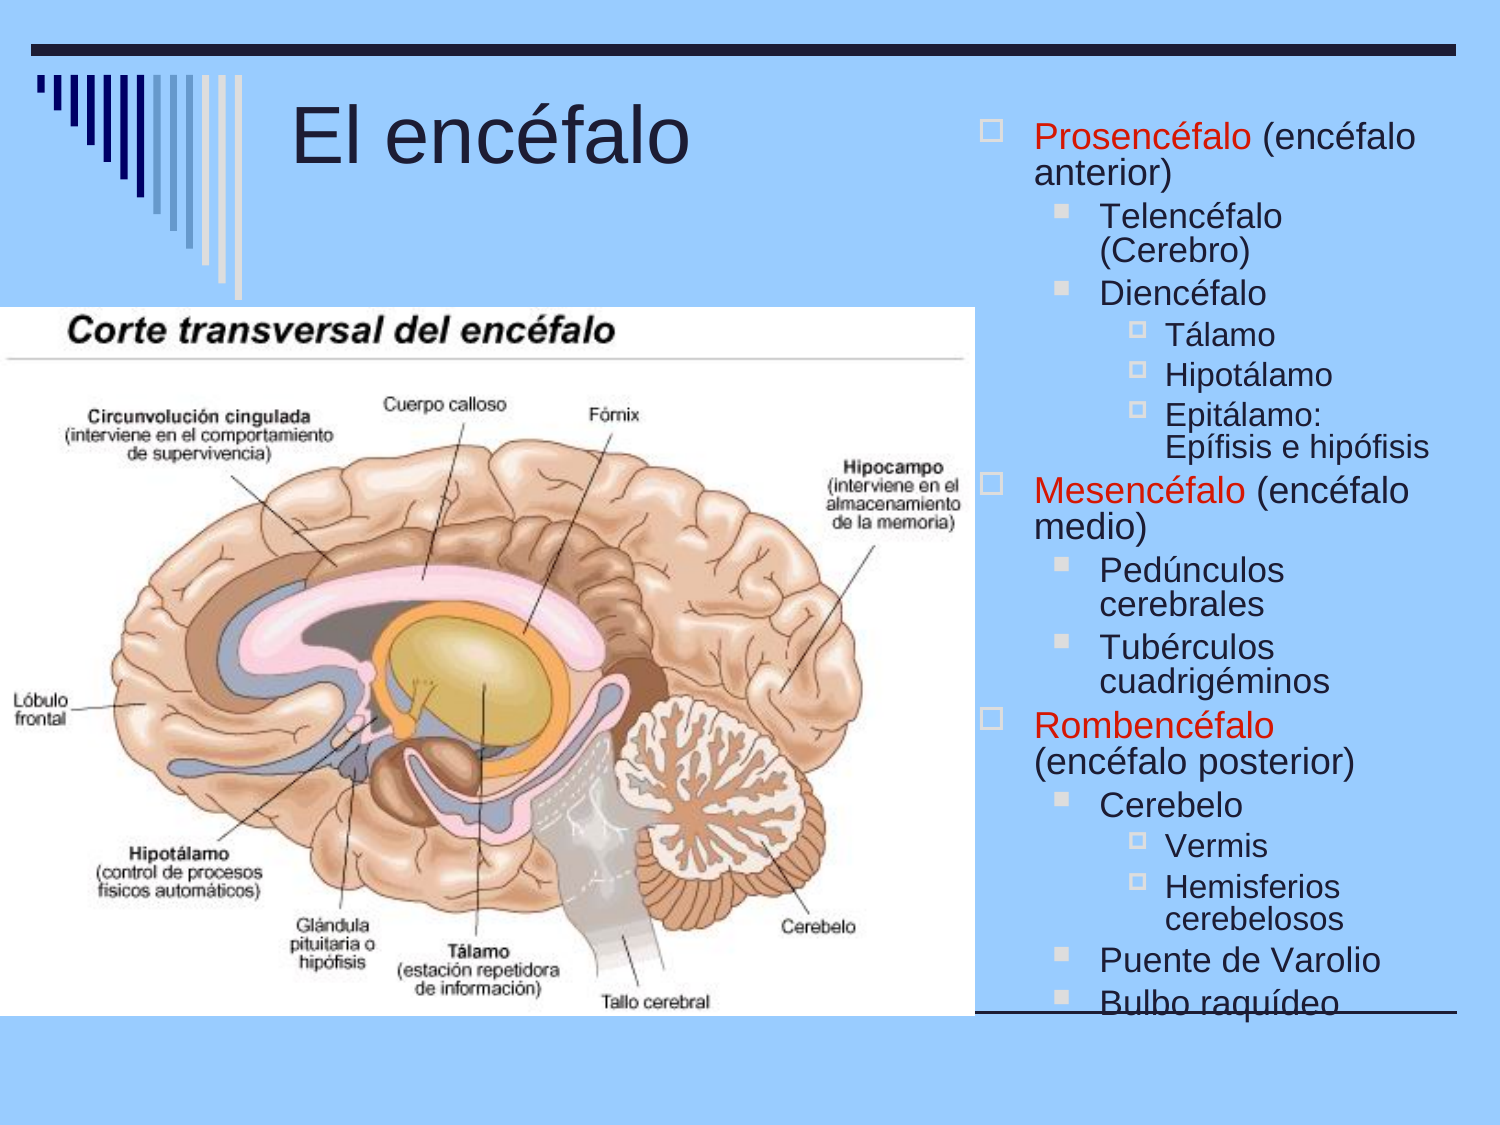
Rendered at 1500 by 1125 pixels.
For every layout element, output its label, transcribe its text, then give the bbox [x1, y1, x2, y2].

text_box [0, 307, 975, 1016]
title El encéfalo [274, 75, 1425, 288]
list Prosencéfalo (encéfalo anterior) Telencéfalo (Cerebro) Diencéfalo Tálamo Hipotálamo Epitálamo: Epífisis e hipófisis Mesencéfalo (encéfalo medio) Pedúnculos cerebrales Tubérculos cuadrigéminos Rombencéfalo (encéfalo posterior) Cerebelo Vermis Hemisferios cerebelosos Puente de Varolio Bulbo raquídeo [962, 113, 1447, 1078]
